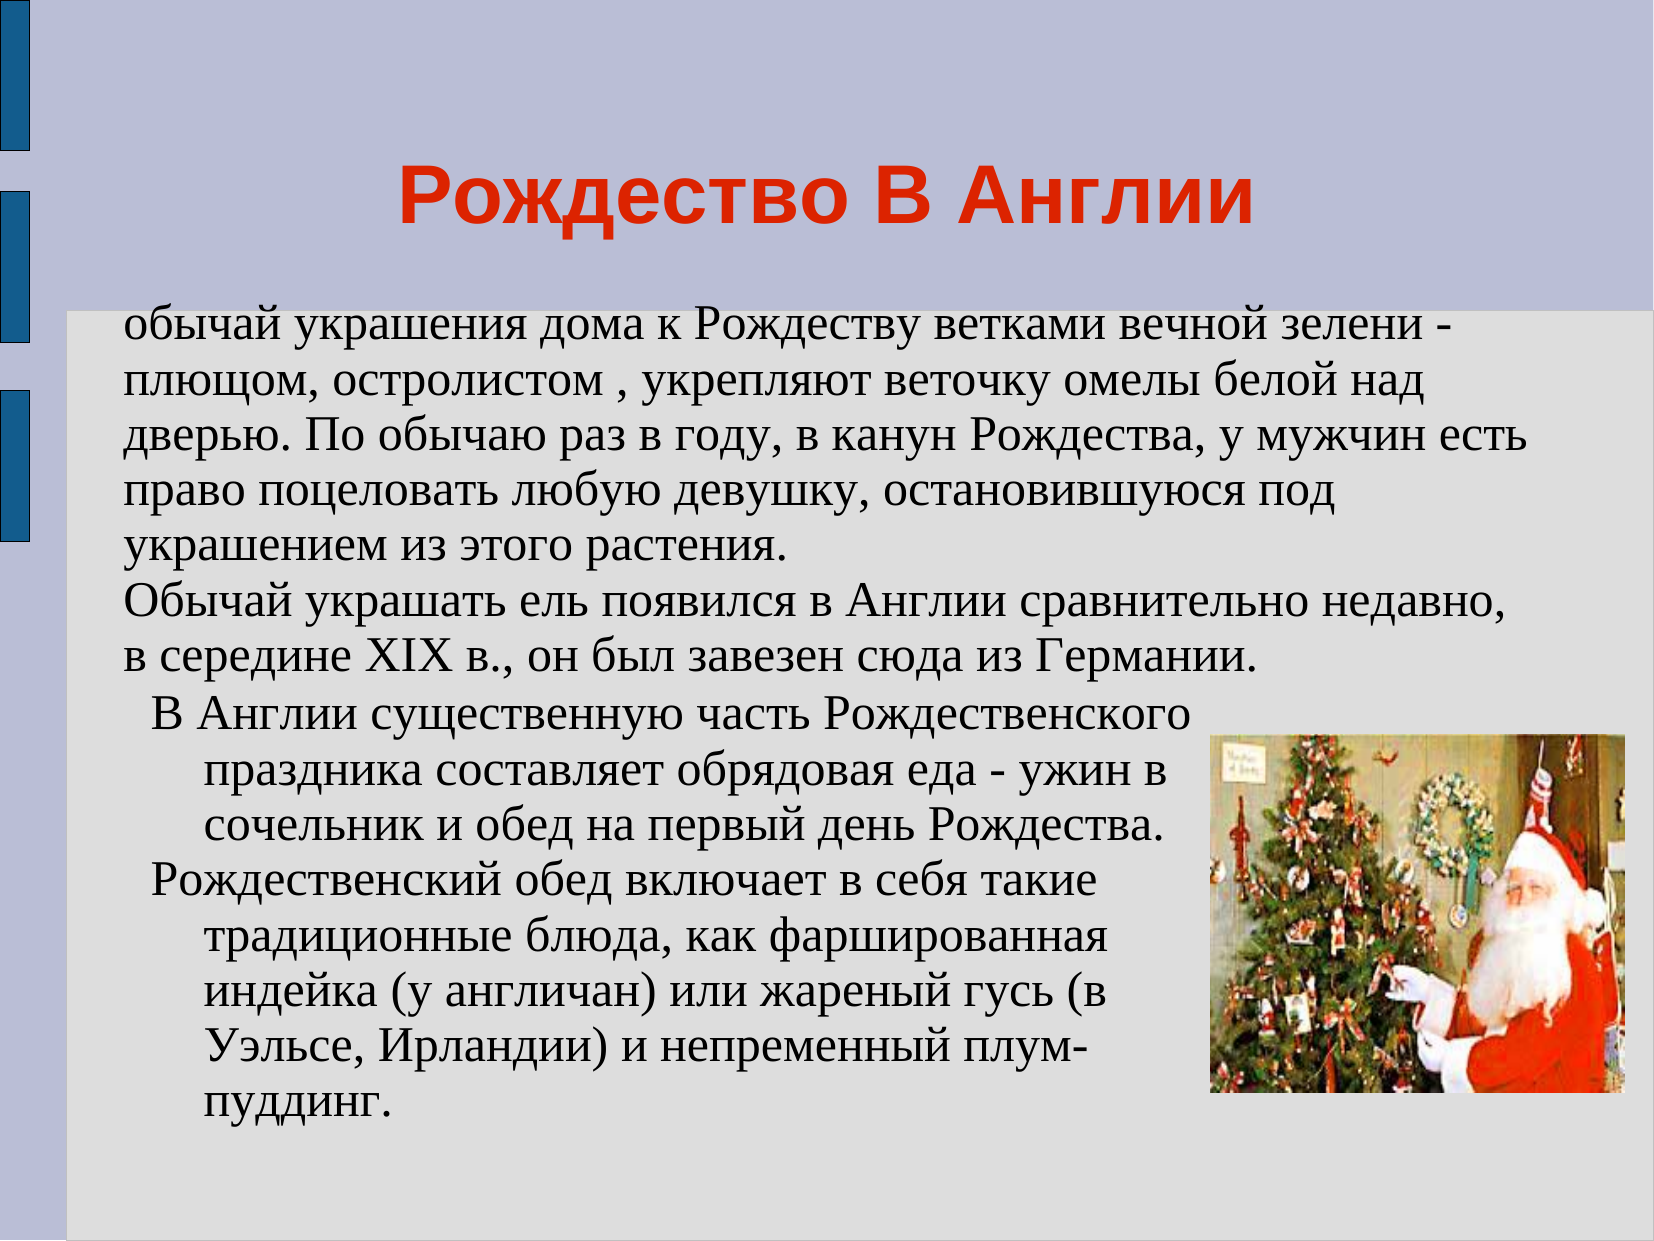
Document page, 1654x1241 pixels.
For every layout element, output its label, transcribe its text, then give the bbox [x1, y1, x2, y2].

picture [1241, 734, 1625, 1093]
text_box В Англии существенную часть Рождественского праздника составляет обрядовая еда - ужин в сочельник и обед на первый день Рождества. Рождественский обед включает в себя такие традиционные блюда, как фаршированная индейка (у англичан) или жареный гусь (в Уэльсе, Ирландии) и непременный плум-пуддинг. [118, 677, 1241, 1144]
list обычай украшения дома к Рождеству ветками вечной зелени - плющом, остролистом , укрепляют веточку омелы белой над дверью. По обычаю раз в году, в канун Рождества, у мужчин есть право поцеловать любую девушку, остановившуюся под украшением из этого растения. Обычай украшать ель появился в Англии сравнительно недавно, в середине XIX в., он был завезен сюда из Германии. [123, 295, 1536, 734]
title Рождество В Англии [121, 98, 1534, 291]
